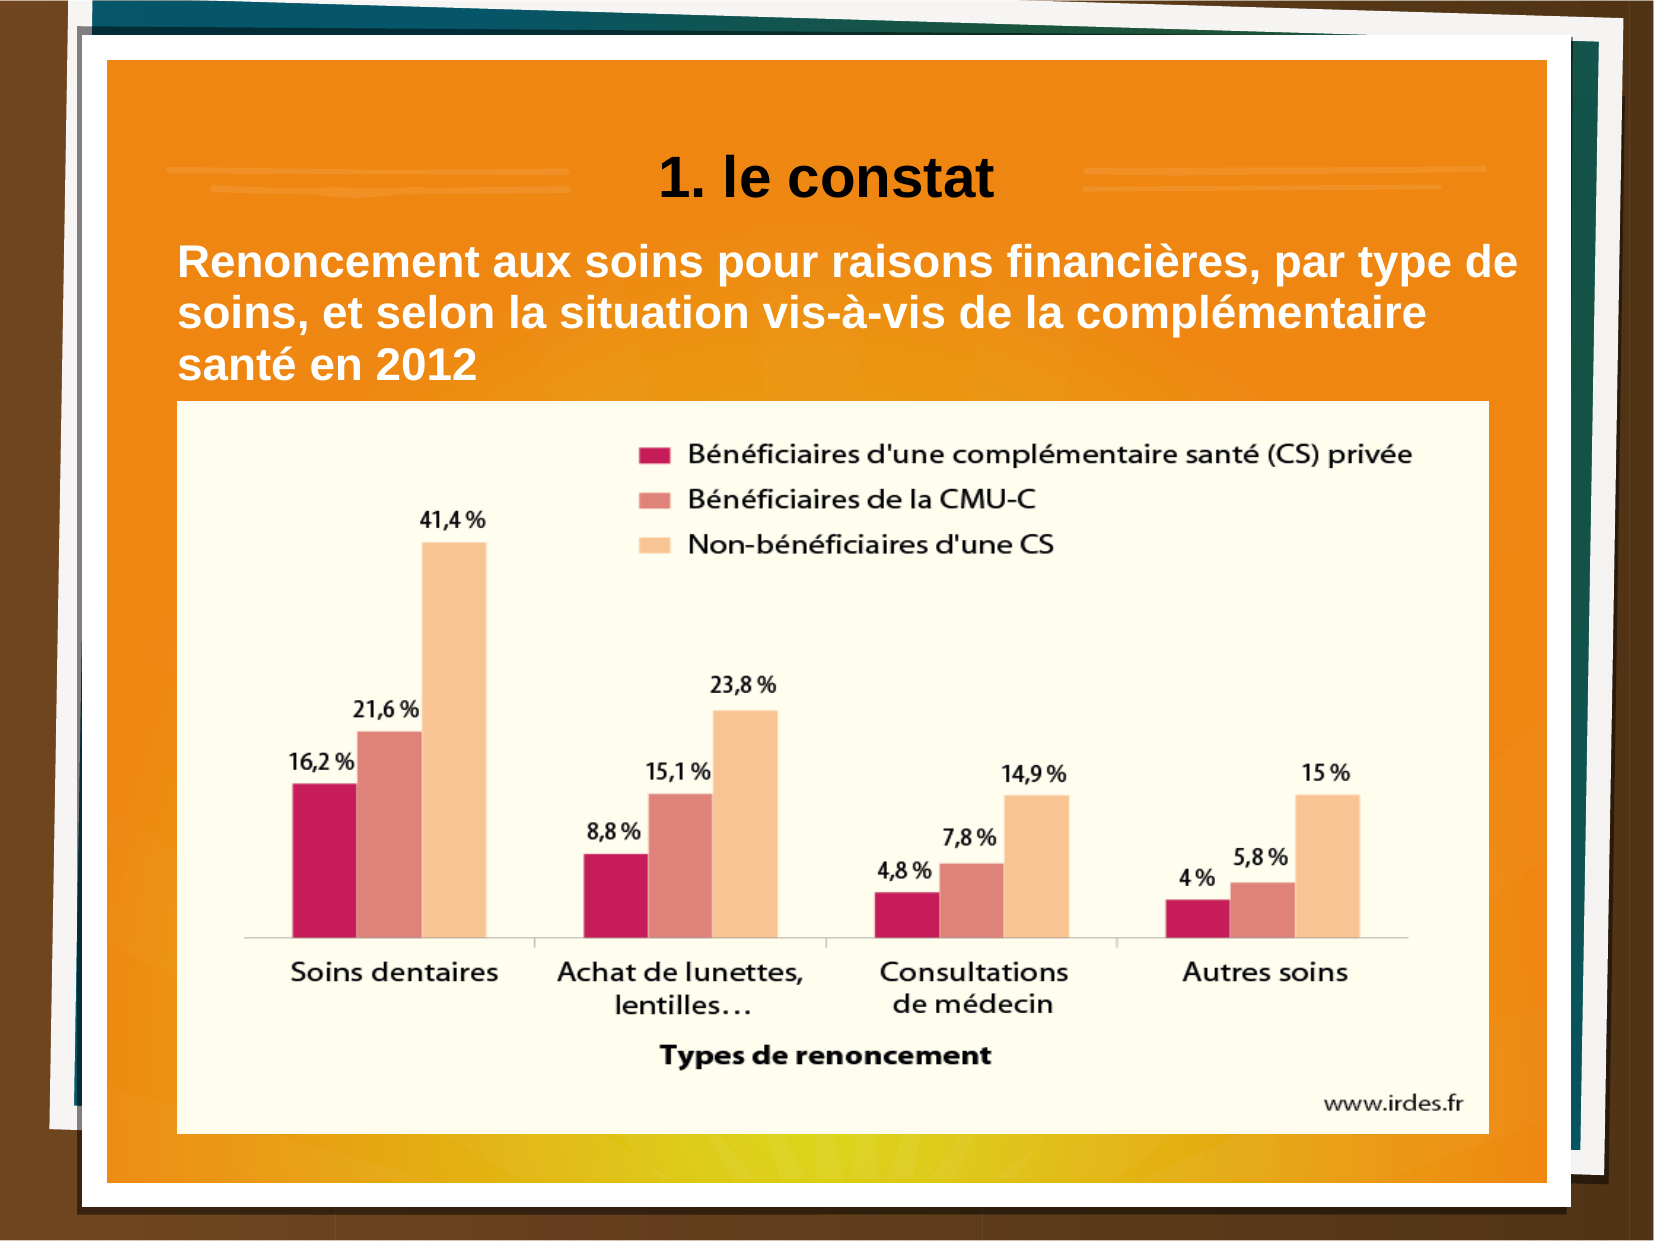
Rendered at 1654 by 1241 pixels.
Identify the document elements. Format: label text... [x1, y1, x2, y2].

picture [177, 401, 1489, 1134]
list Renoncement aux soins pour raisons financières, par type de soins, et selon la situation vis-à-vis de la complémentaire santé en 2012 [177, 236, 1536, 1152]
title 1. le constat [566, 78, 1087, 236]
